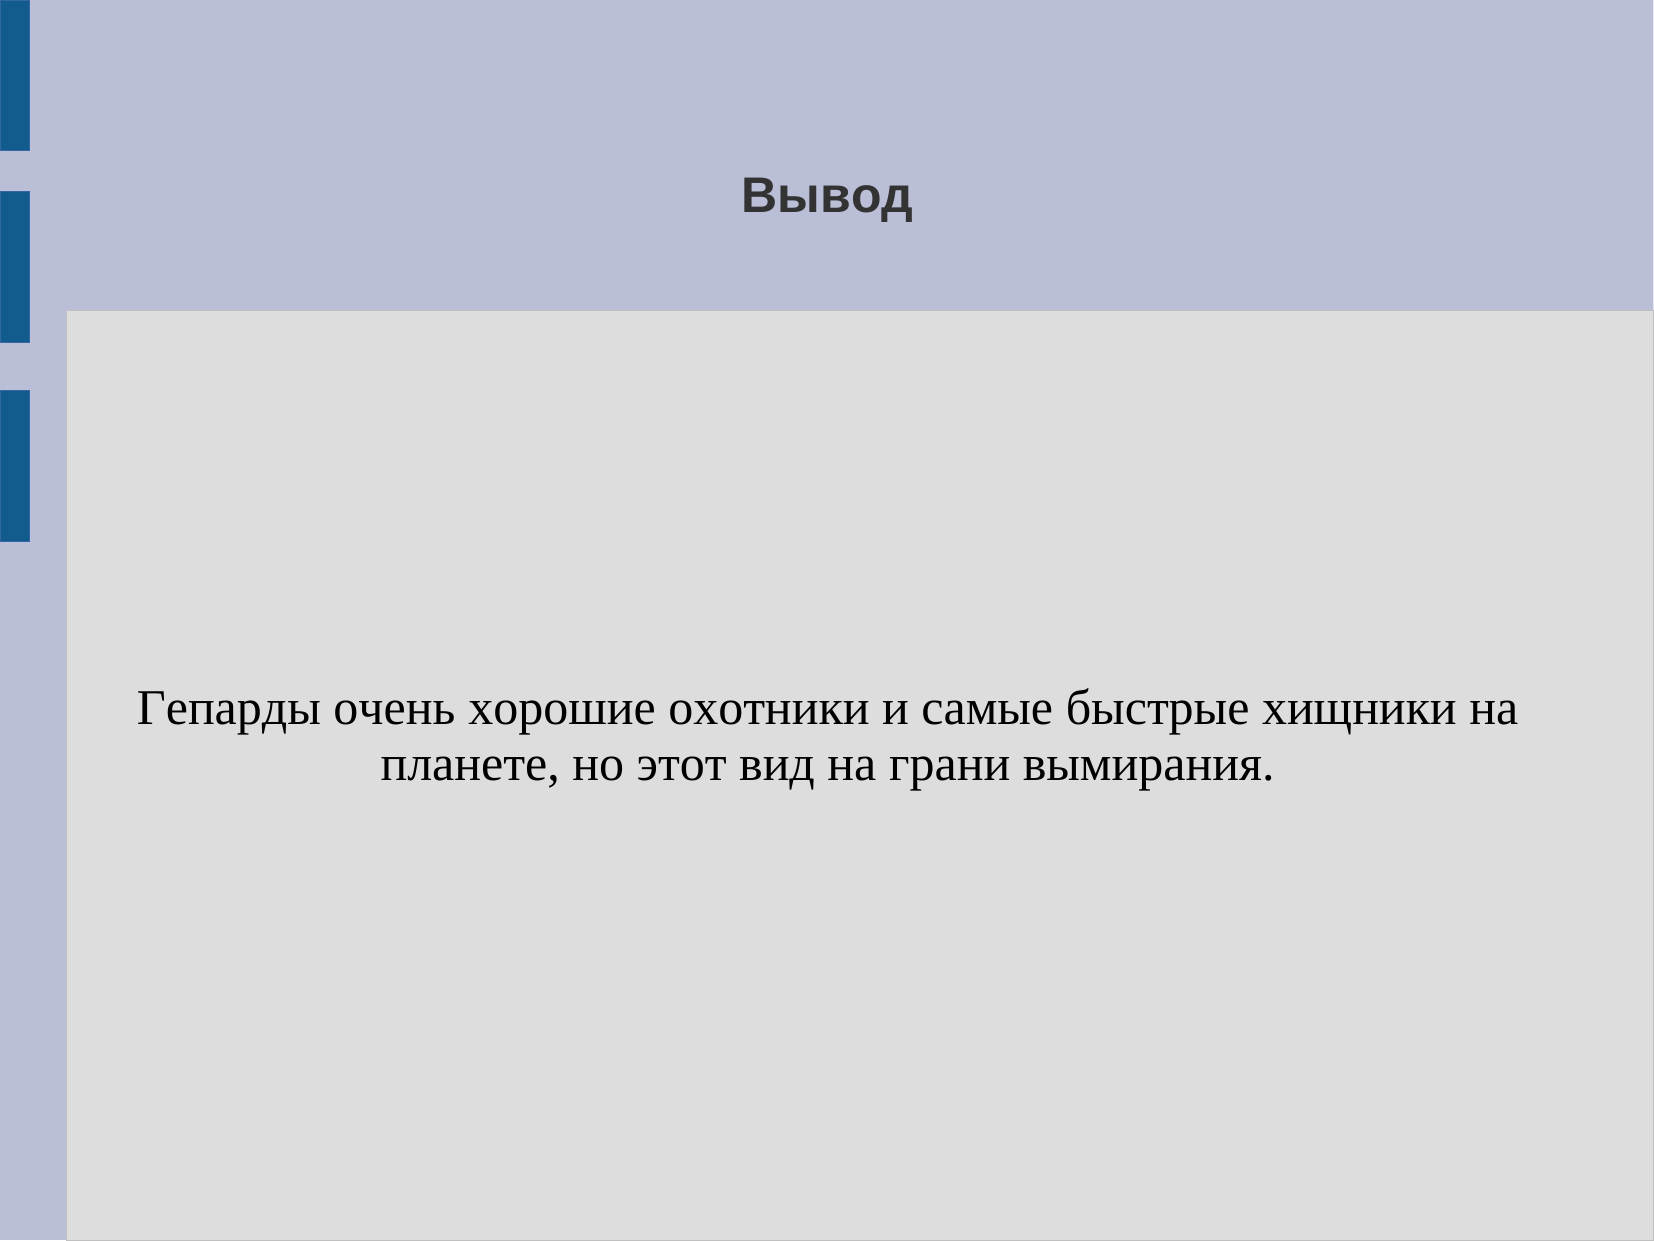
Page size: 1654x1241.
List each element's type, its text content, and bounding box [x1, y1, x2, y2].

title Вывод [121, 91, 1534, 299]
subtitle Гепарды очень хорошие охотники и самые быстрые хищники на планете, но этот вид на грани вымирания. [121, 344, 1534, 1127]
